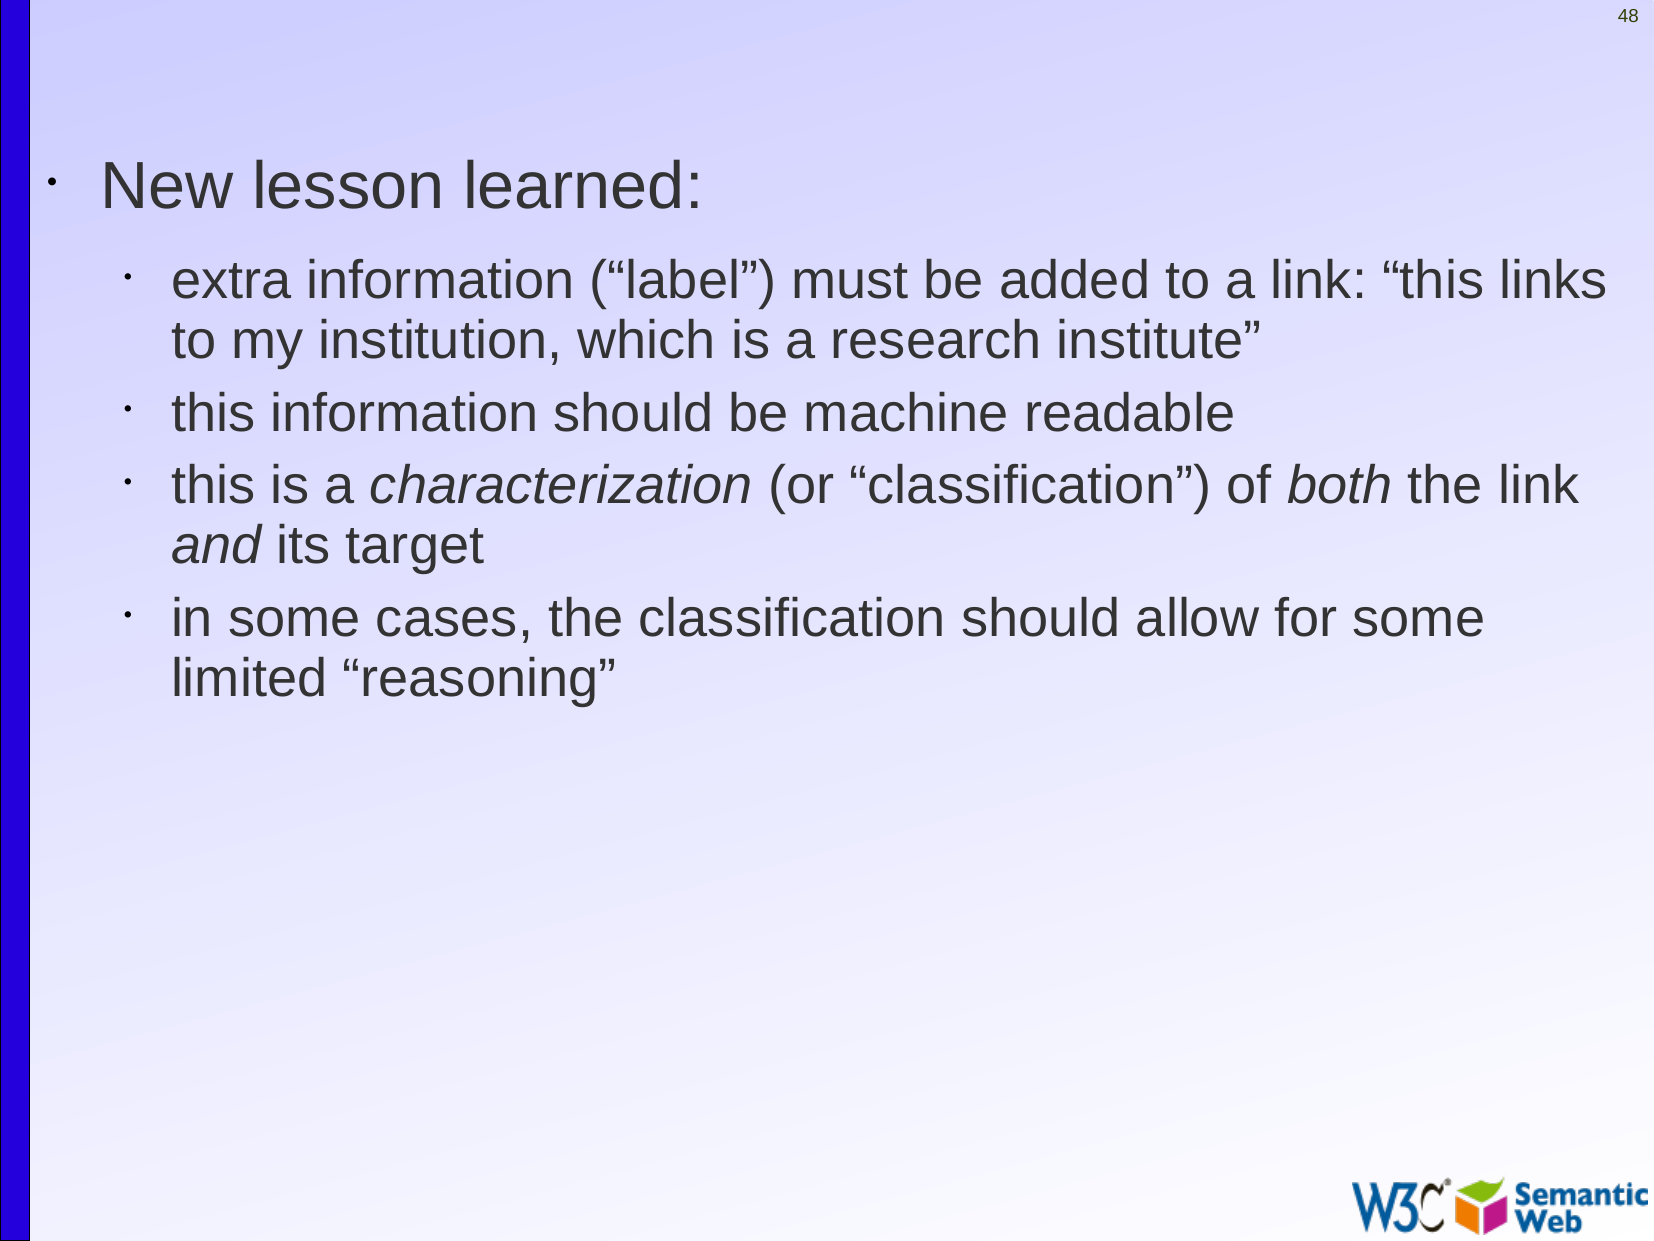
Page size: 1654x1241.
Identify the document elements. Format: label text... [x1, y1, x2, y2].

picture [1352, 1175, 1648, 1235]
list New lesson learned: extra information (“label”) must be added to a link: “this links to my institution, which is a research institute” this information should be machine readable this is a characterization (or “classification”) of both the link and its target in some cases, the classification should allow for some limited “reasoning” [29, 147, 1624, 1134]
